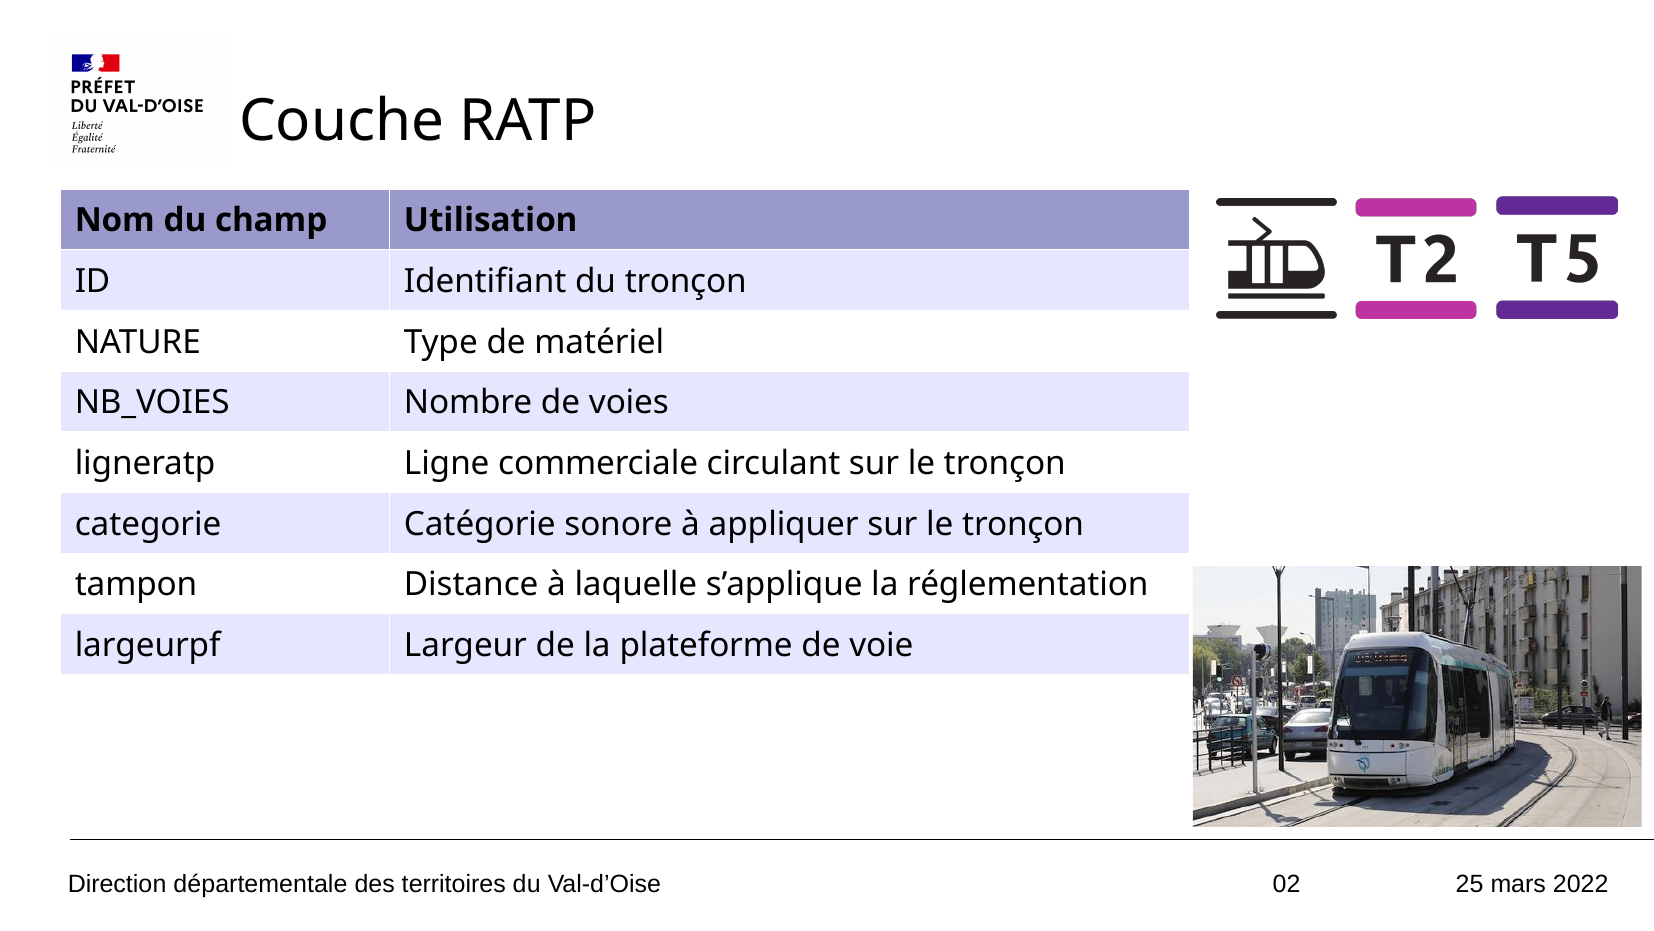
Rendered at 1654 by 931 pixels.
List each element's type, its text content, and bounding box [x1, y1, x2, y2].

table_cell Nombre de voies [390, 372, 1189, 431]
table_cell Type de matériel [390, 311, 1189, 371]
table_cell Distance à laquelle s’applique la réglementation [390, 554, 1189, 613]
text_box Couche RATP [224, 70, 1382, 178]
table_cell Catégorie sonore à appliquer sur le tronçon [390, 493, 1189, 553]
table_cell largeurpf [61, 614, 389, 674]
picture [49, 37, 231, 166]
table_cell Ligne commerciale circulant sur le tronçon [390, 432, 1189, 492]
picture [1192, 566, 1642, 827]
text_box 02 [1257, 862, 1471, 906]
table_header Nom du champ [61, 190, 389, 249]
picture [1484, 196, 1619, 319]
table_cell NB_VOIES [61, 372, 389, 431]
text_box 25 mars 2022 [1471, 862, 1654, 906]
picture [1216, 198, 1477, 319]
table_cell categorie [61, 493, 389, 553]
table_cell Identifiant du tronçon [390, 250, 1189, 310]
table_cell tampon [61, 554, 389, 613]
table_cell Largeur de la plateforme de voie [390, 614, 1189, 674]
table_cell ligneratp [61, 432, 389, 492]
text_box Direction départementale des territoires du Val-d’Oise [53, 862, 1164, 906]
table_cell ID [61, 250, 389, 310]
table_cell NATURE [61, 311, 389, 371]
table_header Utilisation [390, 190, 1189, 249]
